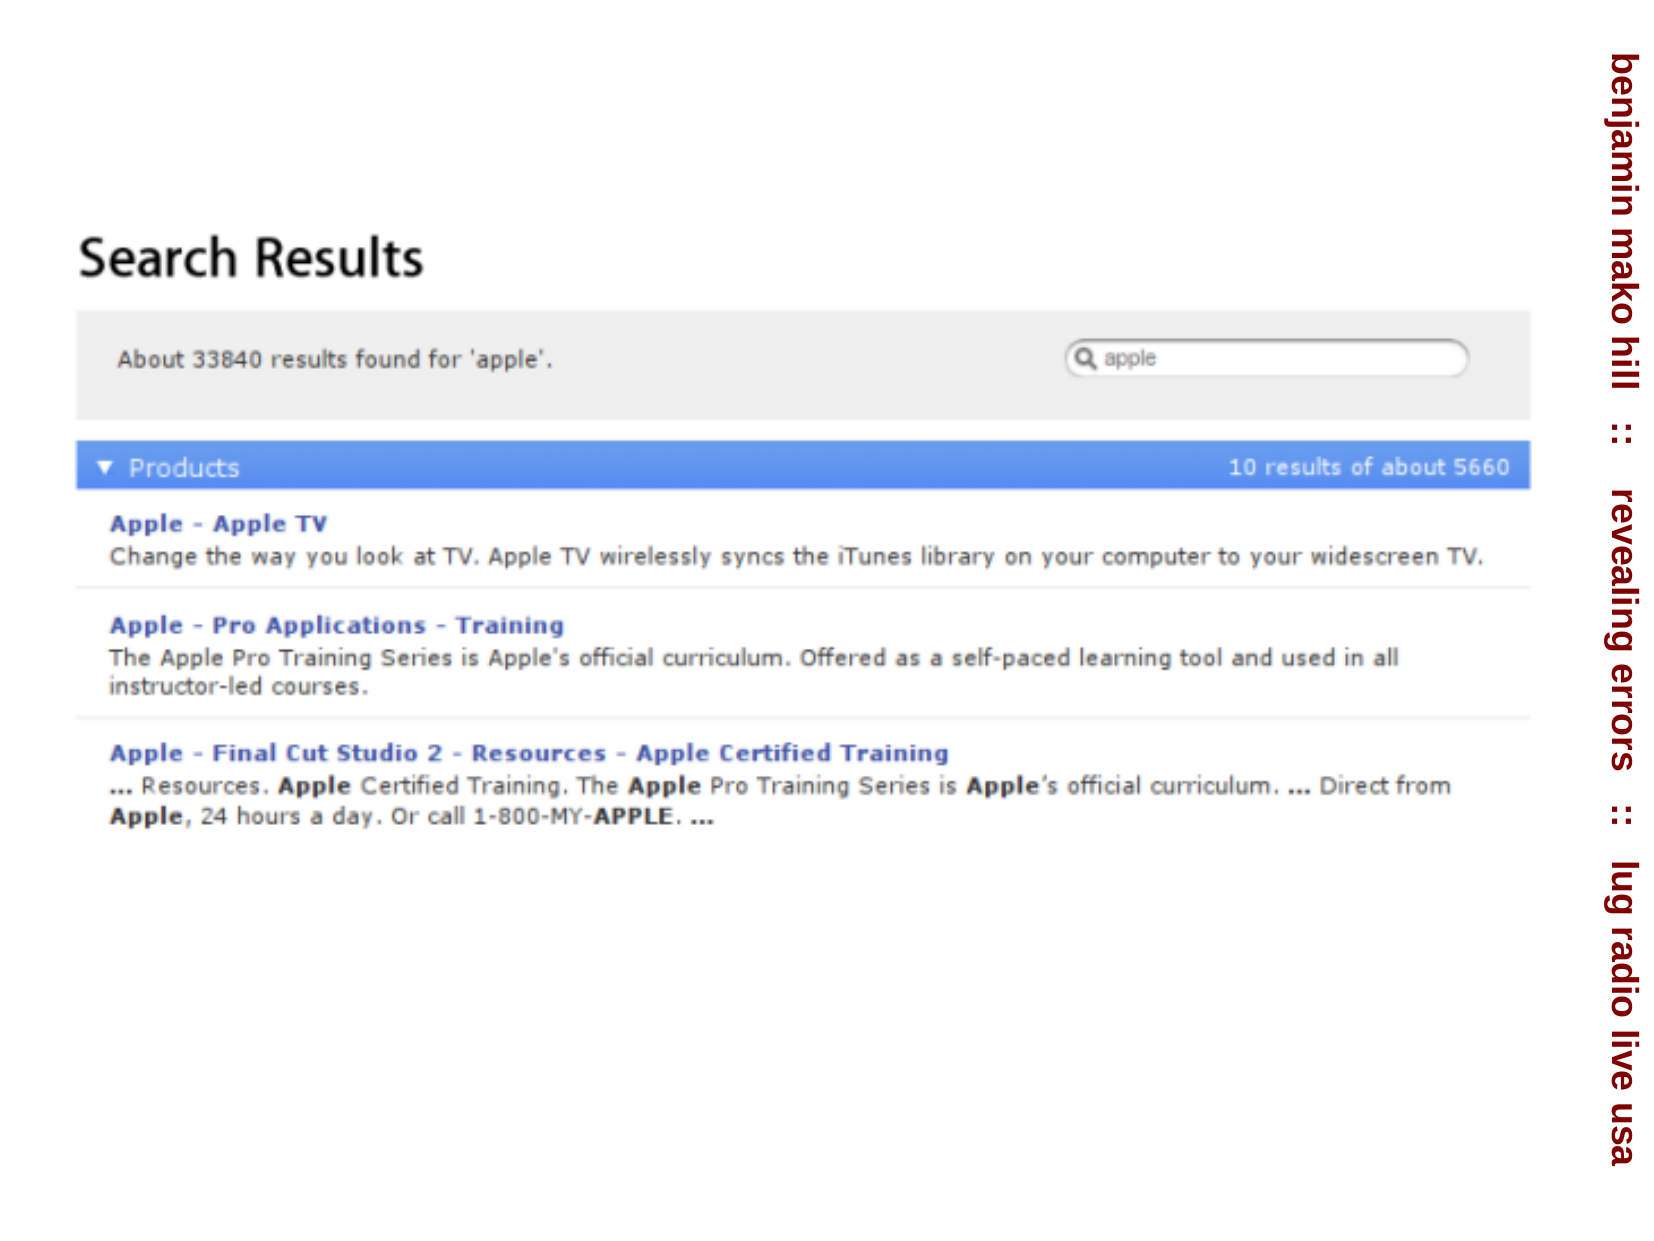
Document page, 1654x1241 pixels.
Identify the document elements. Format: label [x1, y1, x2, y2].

picture [69, 228, 1541, 843]
